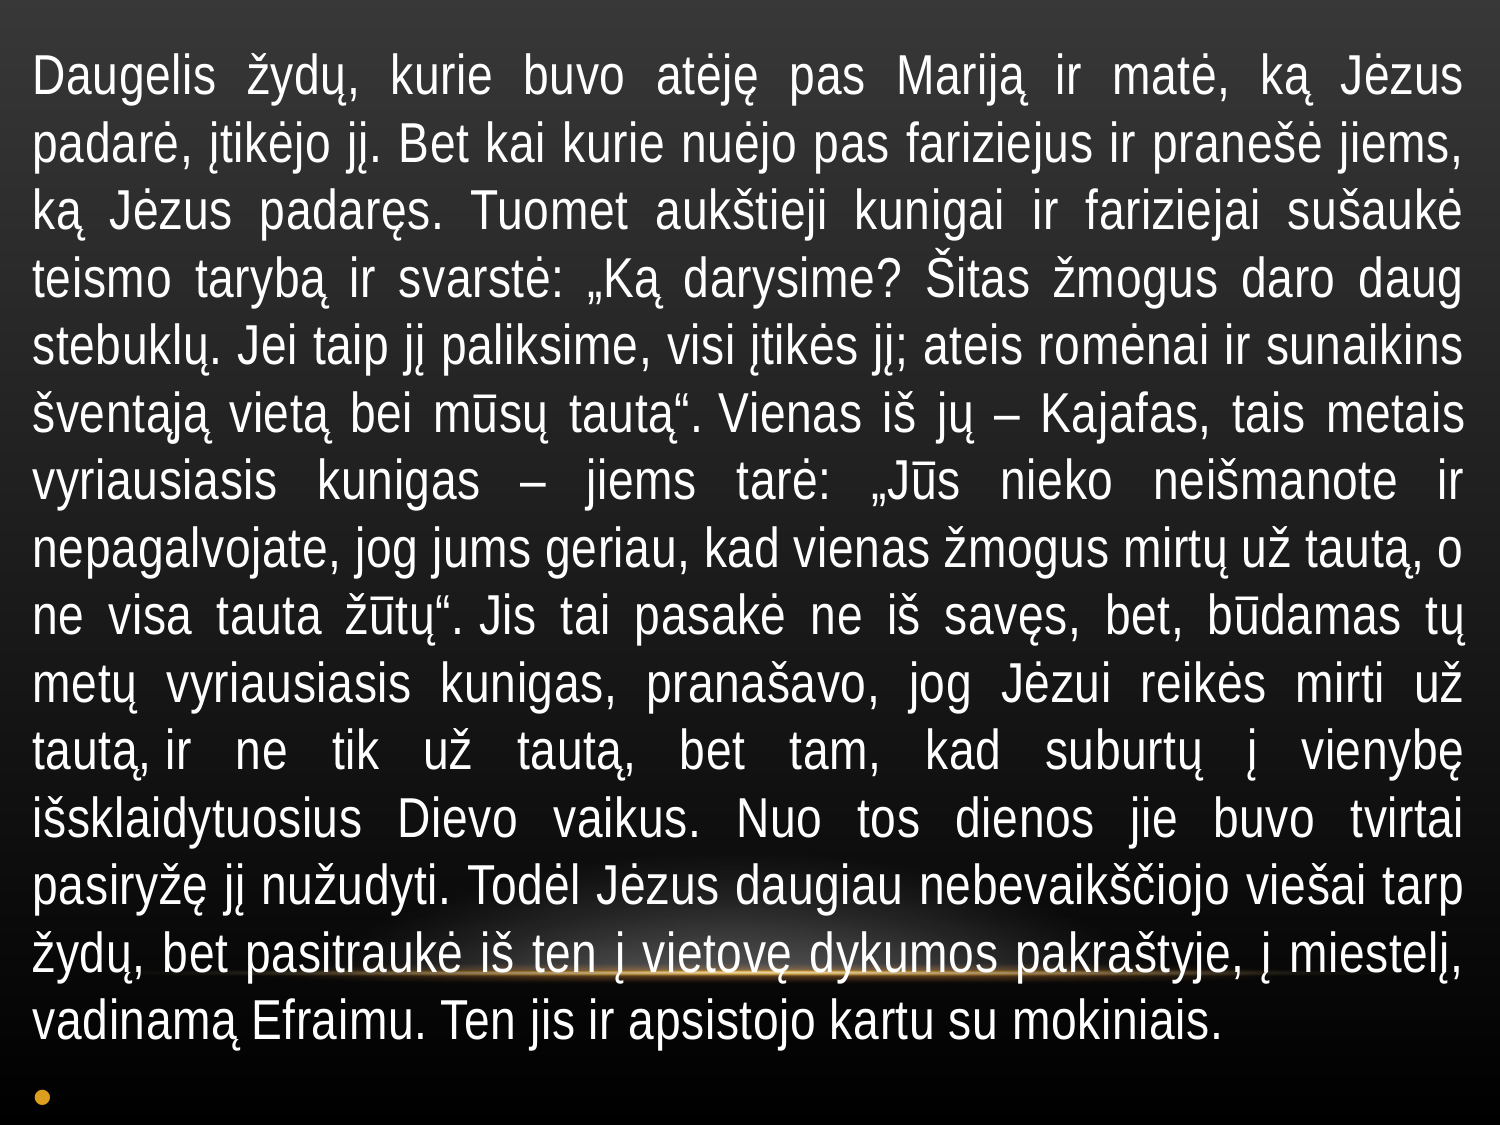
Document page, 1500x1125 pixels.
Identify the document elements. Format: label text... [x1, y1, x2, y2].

list Daugelis žydų, kurie buvo atėję pas Mariją ir matė, ką Jėzus padarė, įtikėjo jį. Bet kai kurie nuėjo pas fariziejus ir pranešė jiems, ką Jėzus padaręs. Tuomet aukštieji kunigai ir fariziejai sušaukė teismo tarybą ir svarstė: „Ką darysime? Šitas žmogus daro daug stebuklų. Jei taip jį paliksime, visi įtikės jį; ateis romėnai ir sunaikins šventąją vietą bei mūsų tautą“. Vienas iš jų – Kajafas, tais metais vyriausiasis kunigas – jiems tarė: „Jūs nieko neišmanote ir nepagalvojate, jog jums geriau, kad vienas žmogus mirtų už tautą, o ne visa tauta žūtų“. Jis tai pasakė ne iš savęs, bet, būdamas tų metų vyriausiasis kunigas, pranašavo, jog Jėzui reikės mirti už tautą, ir ne tik už tautą, bet tam, kad suburtų į vienybę išsklaidytuosius Dievo vaikus. Nuo tos dienos jie buvo tvirtai pasiryžę jį nužudyti. Todėl Jėzus daugiau nebevaikščiojo viešai tarp žydų, bet pasitraukė iš ten į vietovę dykumos pakraštyje, į miestelį, vadinamą Efraimu. Ten jis ir apsistojo kartu su mokiniais. [17, 31, 1483, 1106]
